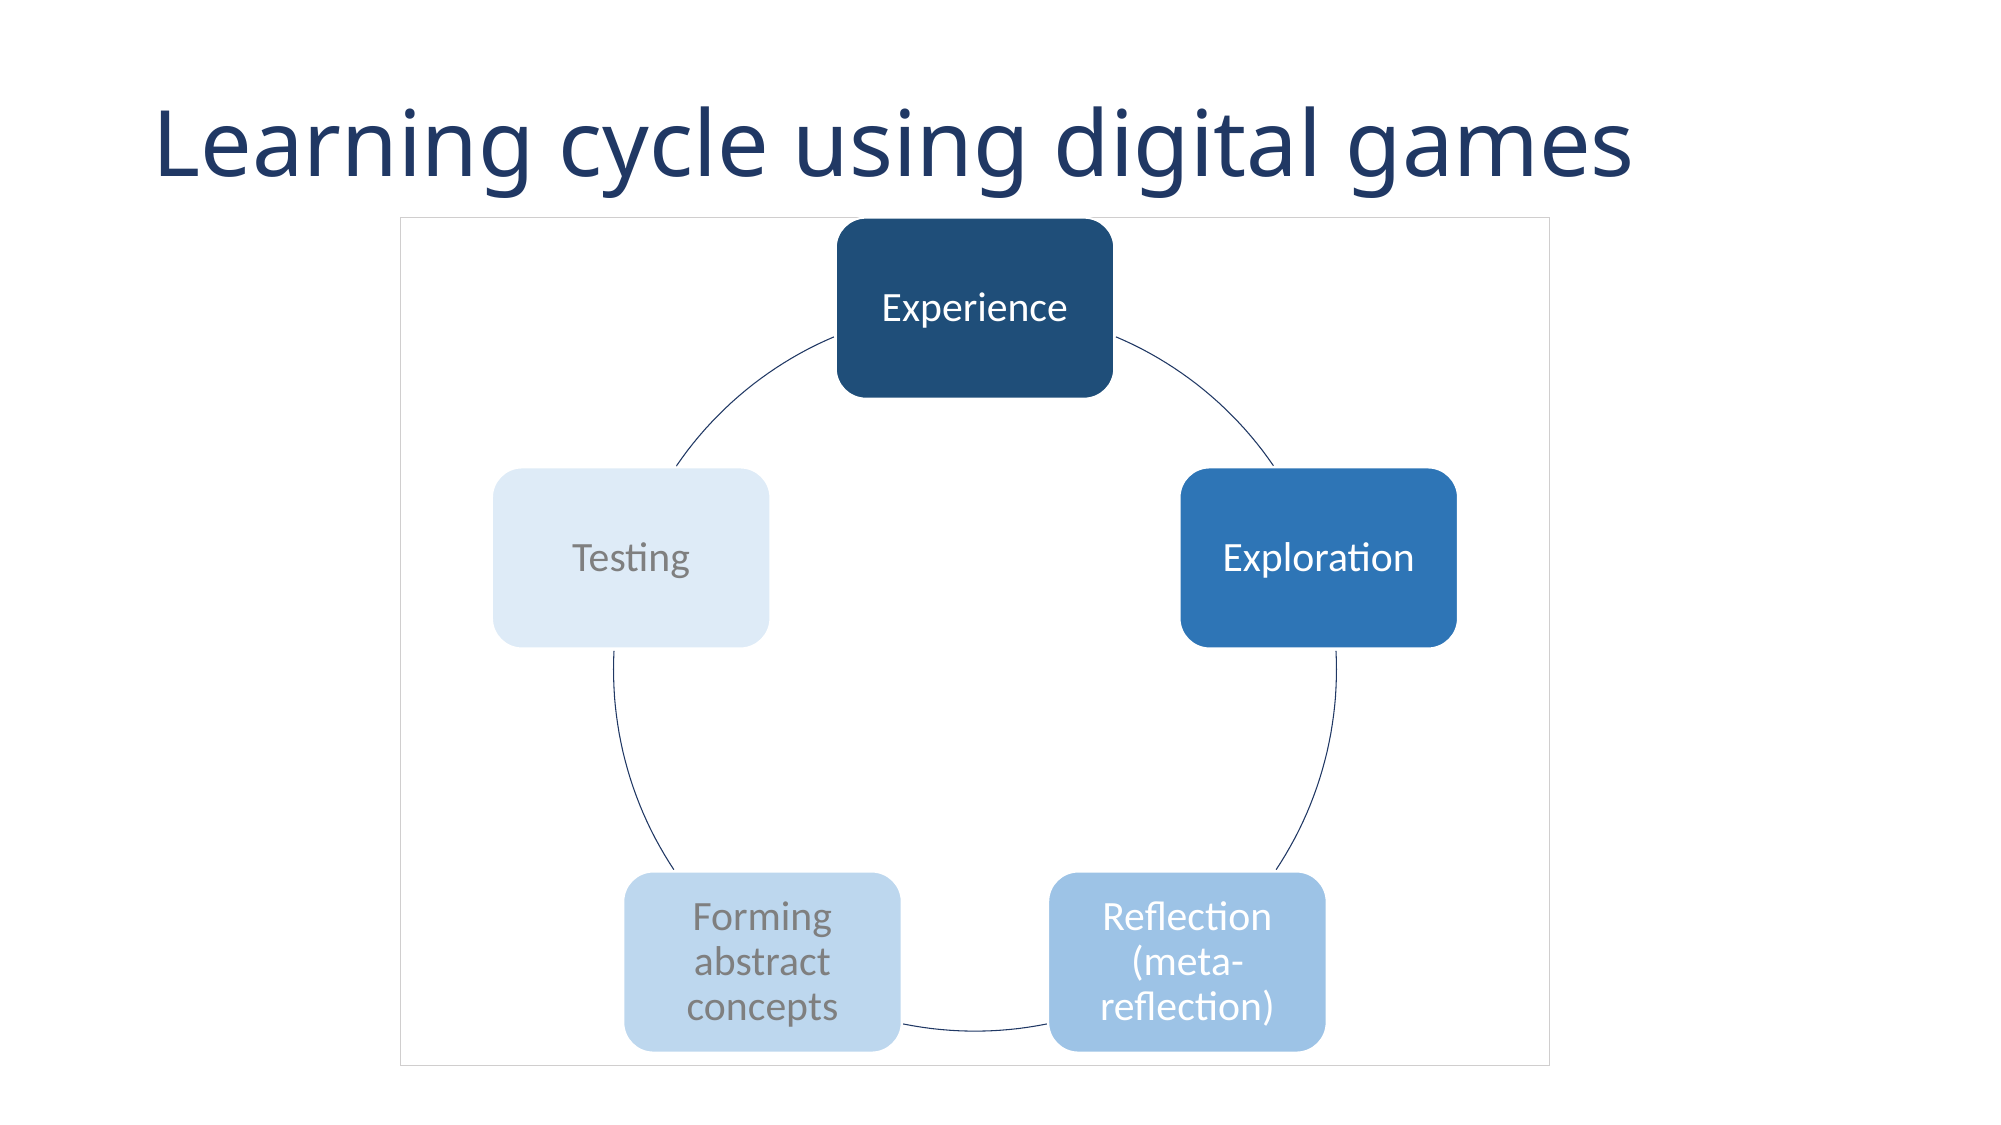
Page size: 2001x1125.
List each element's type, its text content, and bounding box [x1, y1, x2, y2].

text_box Exploration [1179, 467, 1459, 649]
text_box Forming abstract concepts [623, 871, 902, 1053]
text_box Reflection (meta-reflection) [1048, 871, 1327, 1053]
text_box Testing [491, 467, 771, 649]
text_box Experience [835, 234, 1115, 399]
text_box Learning cycle using digital games [137, 59, 1863, 234]
